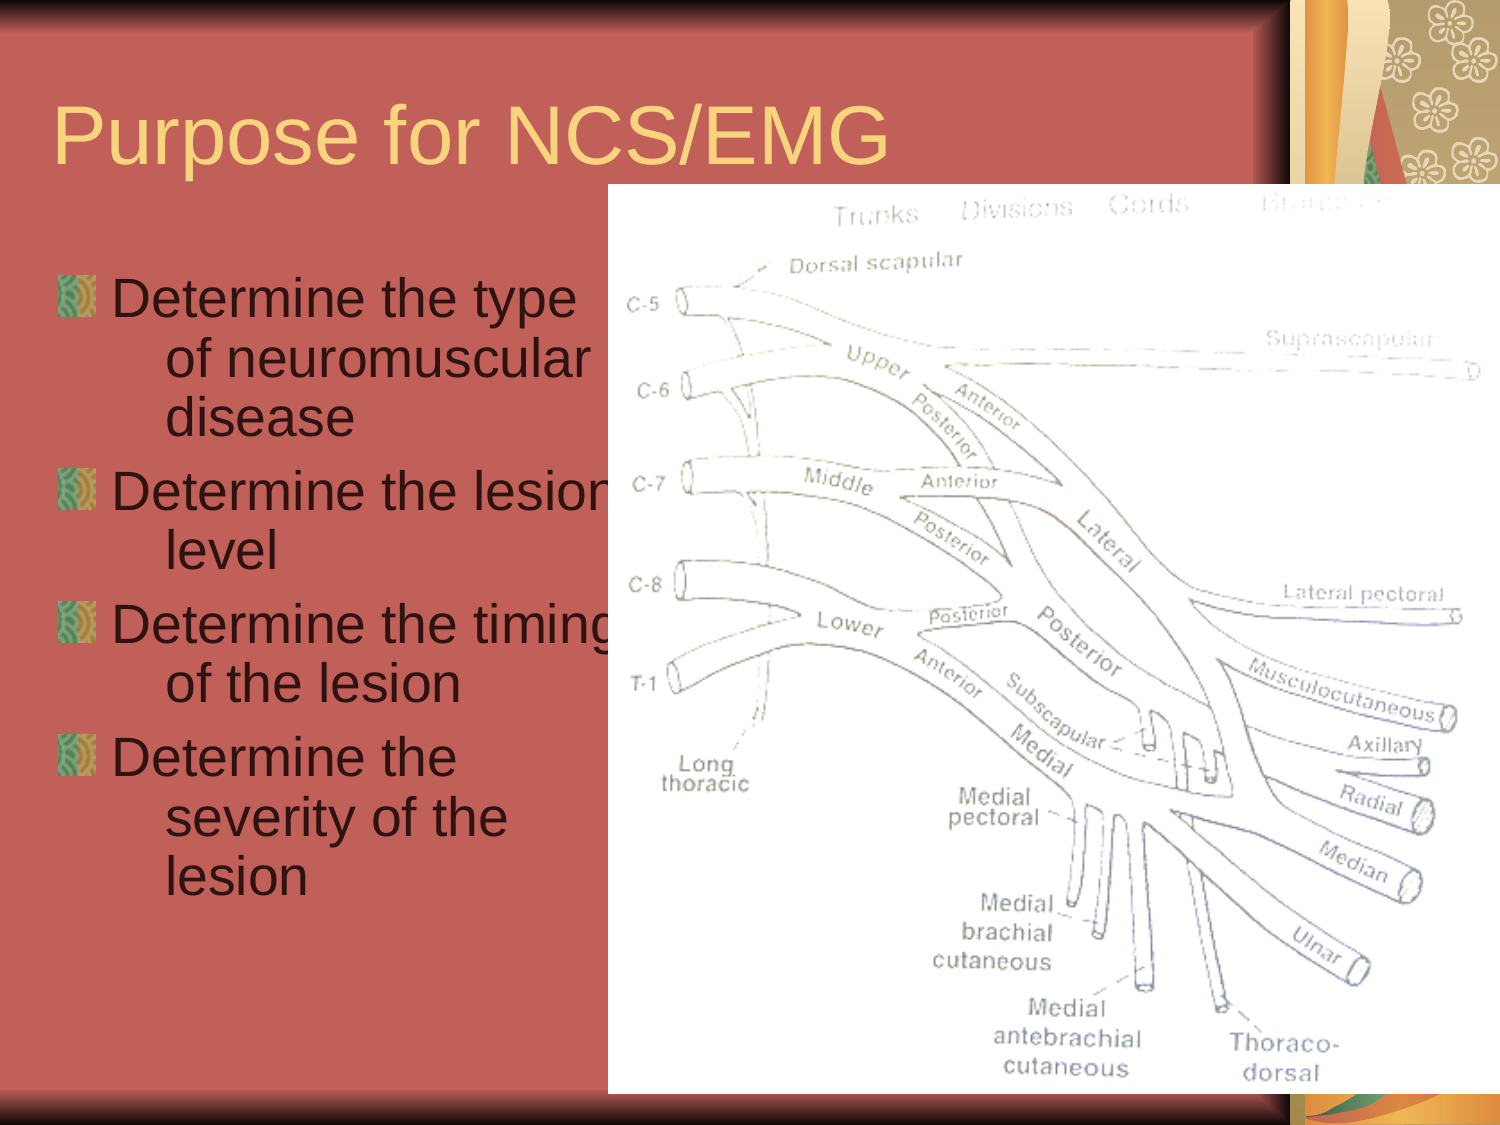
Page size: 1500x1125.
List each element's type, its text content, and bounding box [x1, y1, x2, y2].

title Purpose for NCS/EMG [35, 37, 1263, 225]
picture [608, 184, 1500, 1094]
list Determine the type of neuromuscular disease Determine the lesion level Determine the timing of the lesion Determine the severity of the lesion [43, 262, 608, 1001]
